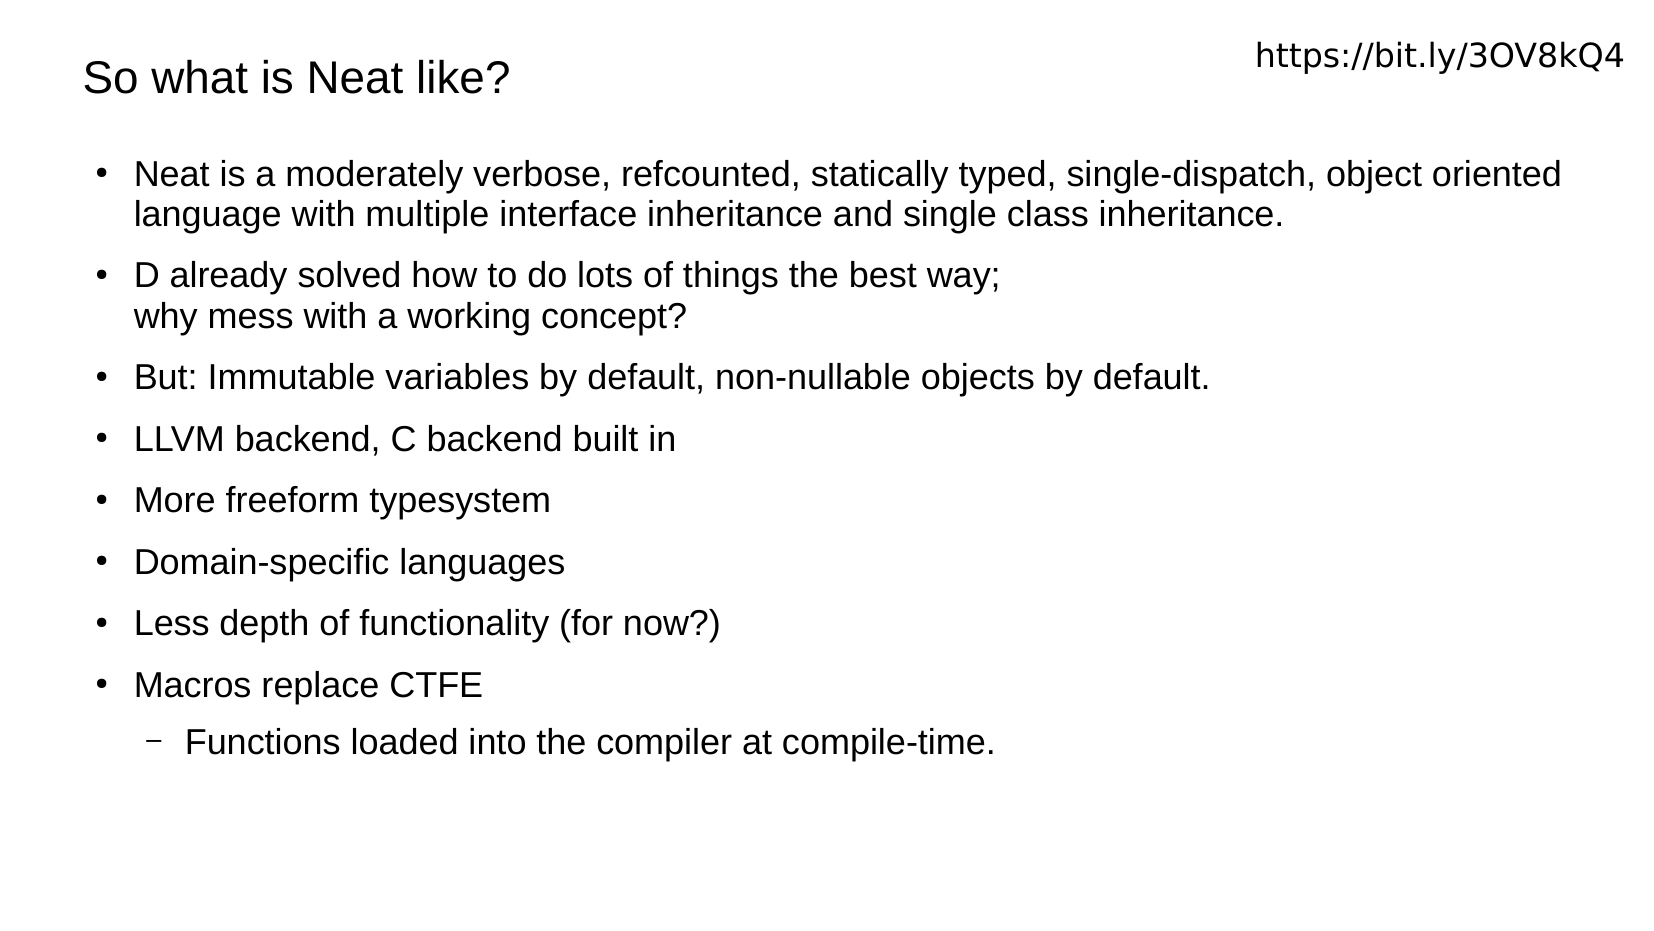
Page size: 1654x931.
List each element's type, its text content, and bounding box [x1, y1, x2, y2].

title So what is Neat like? [82, 37, 1270, 119]
list Neat is a moderately verbose, refcounted, statically typed, single-dispatch, object oriented language with multiple interface inheritance and single class inheritance. D already solved how to do lots of things the best way; why mess with a working concept? But: Immutable variables by default, non-nullable objects by default. LLVM backend, C backend built in More freeform typesystem Domain-specific languages Less depth of functionality (for now?) Macros replace CTFE Functions loaded into the compiler at compile-time. [82, 153, 1571, 763]
